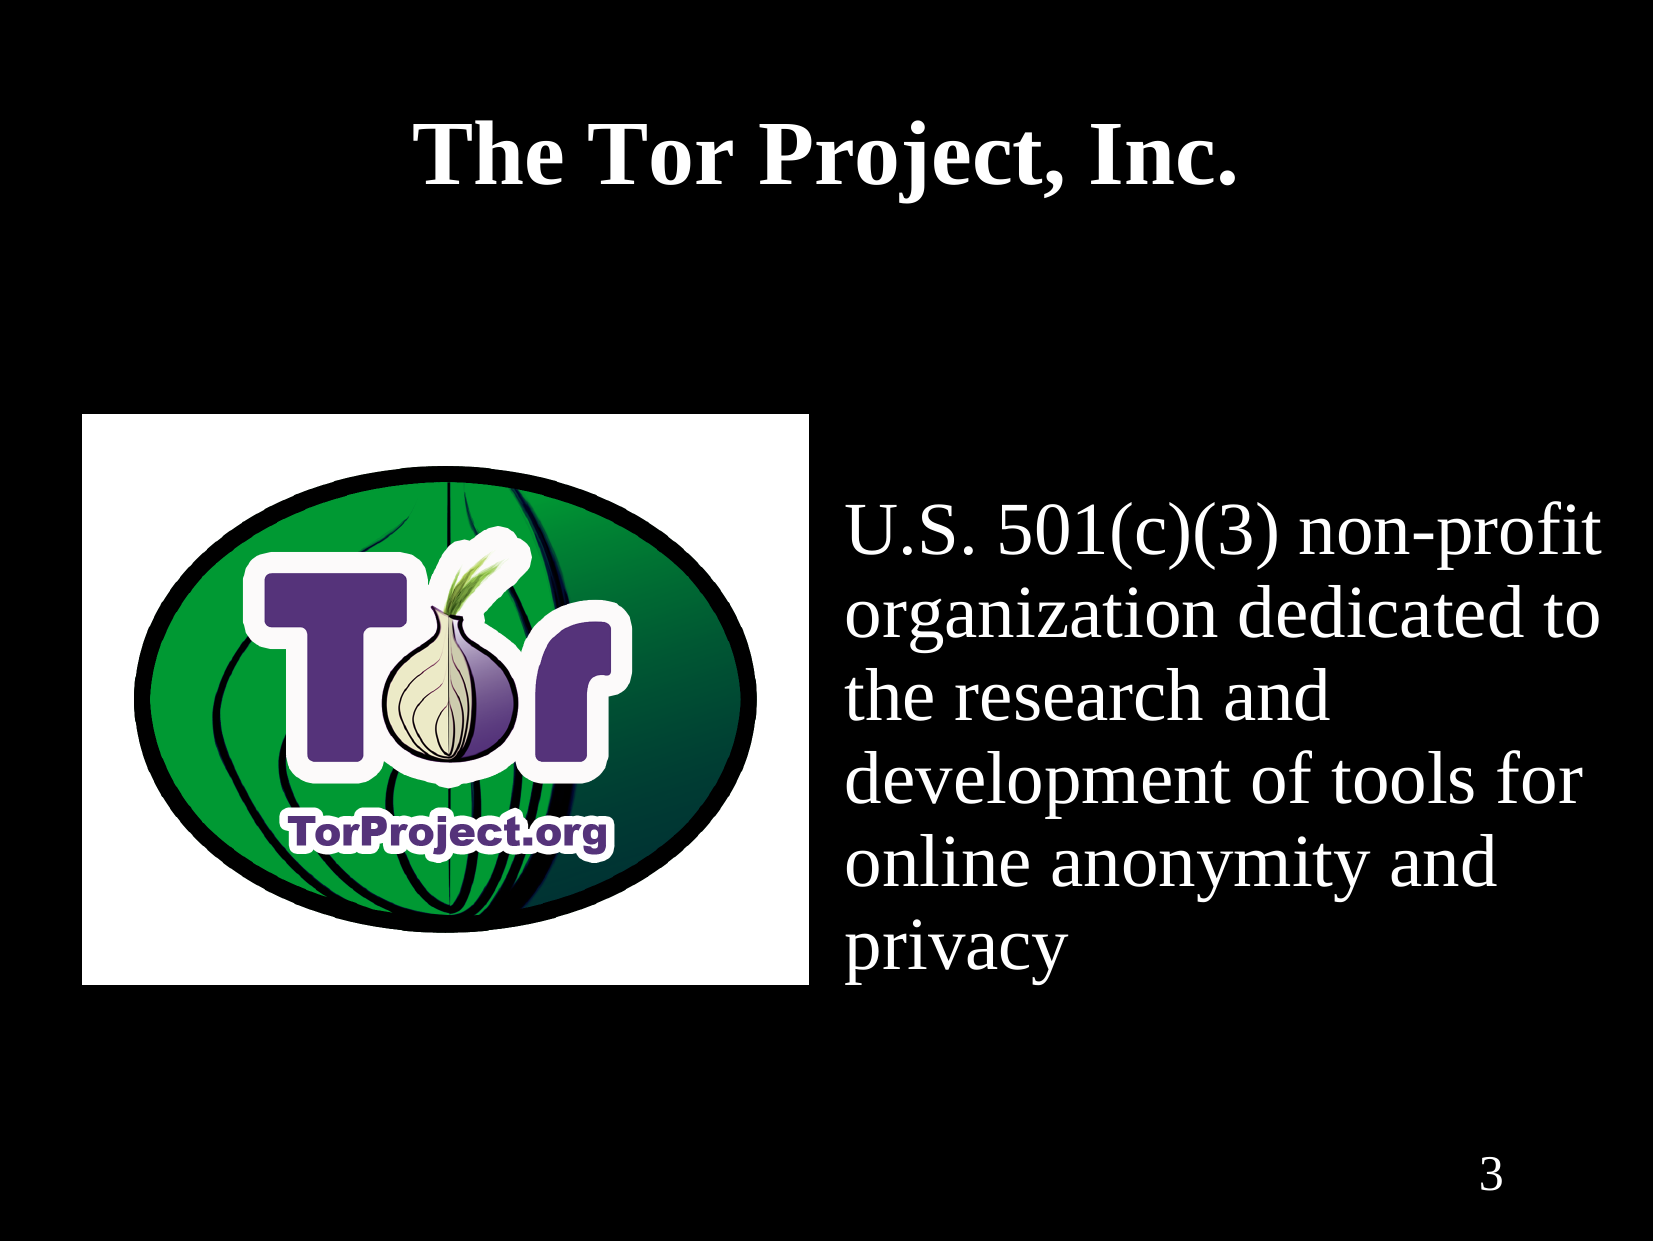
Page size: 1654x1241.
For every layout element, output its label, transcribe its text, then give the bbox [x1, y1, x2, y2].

picture [82, 414, 809, 985]
title The Tor Project, Inc. [82, 49, 1571, 257]
list U.S. 501(c)(3) non-profit organization dedicated to the research and development of tools for online anonymity and privacy [844, 487, 1613, 986]
